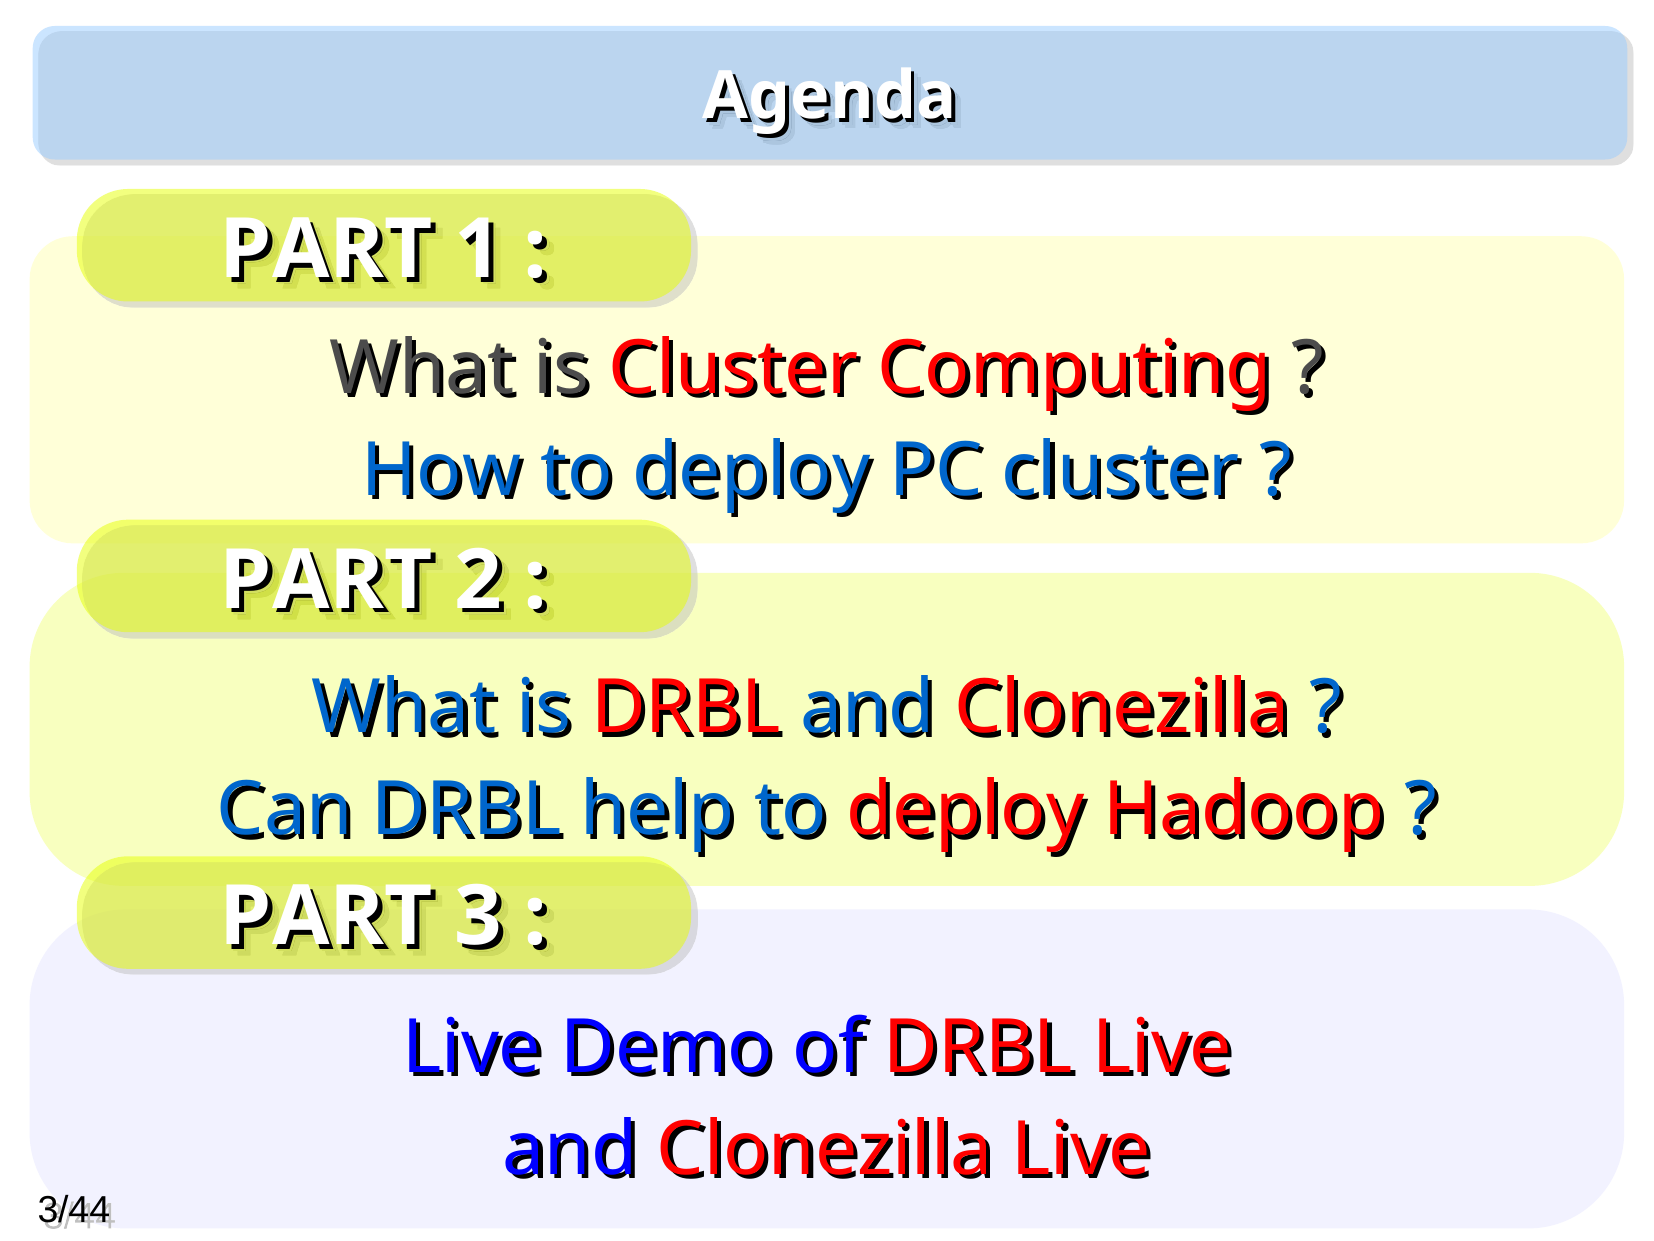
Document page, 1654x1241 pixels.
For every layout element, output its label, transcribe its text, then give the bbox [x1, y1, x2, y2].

text_box What is DRBL and Clonezilla ? Can DRBL help to deploy Hadoop ? [29, 572, 1625, 886]
text_box PART 3 : [76, 856, 692, 969]
text_box Live Demo of DRBL Live and Clonezilla Live [29, 909, 1625, 1229]
text_box What is Cluster Computing ? How to deploy PC cluster ? [29, 236, 1625, 544]
text_box PART 2 : [76, 519, 692, 633]
text_box Agenda [32, 25, 1628, 160]
text_box <編號>/44 [0, 1181, 148, 1239]
text_box PART 1 : [76, 188, 692, 302]
